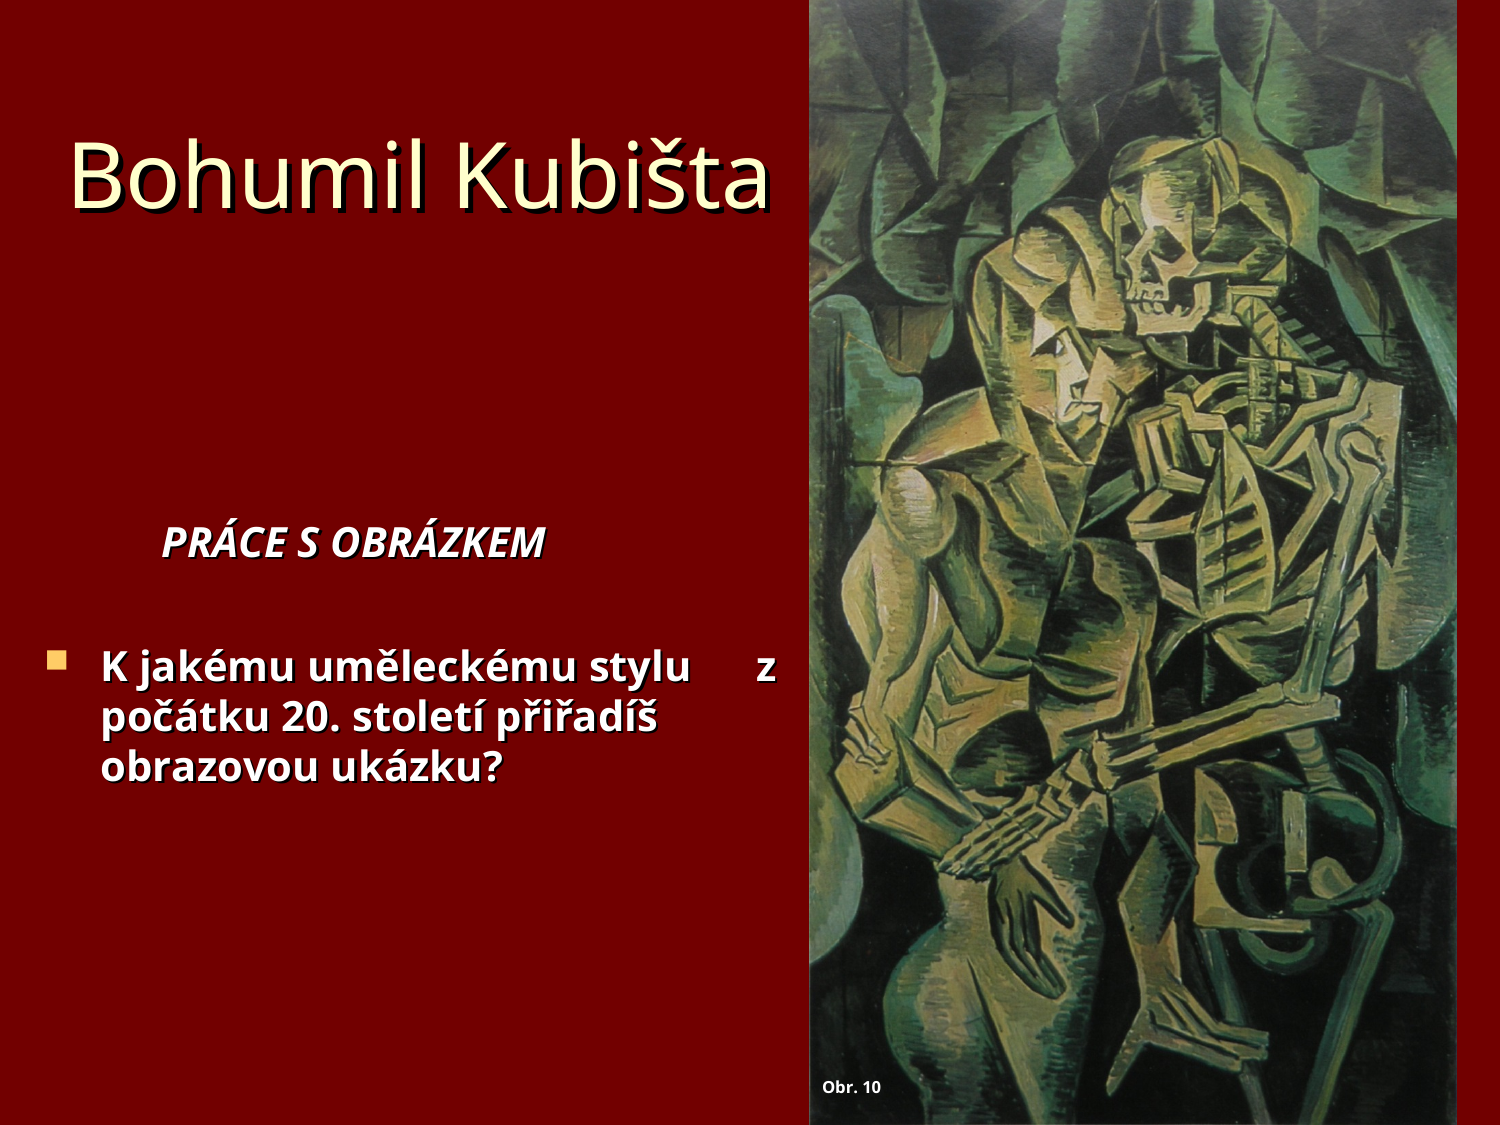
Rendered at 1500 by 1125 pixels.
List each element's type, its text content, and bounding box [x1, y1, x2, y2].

text_box Obr. 10 [807, 1069, 897, 1106]
text_box [809, 0, 1457, 1125]
title Bohumil Kubišta [0, 78, 809, 266]
list PRÁCE S OBRÁZKEM K jakému uměleckému stylu z počátku 20. století přiřadíš obrazovou ukázku? [29, 326, 798, 1095]
